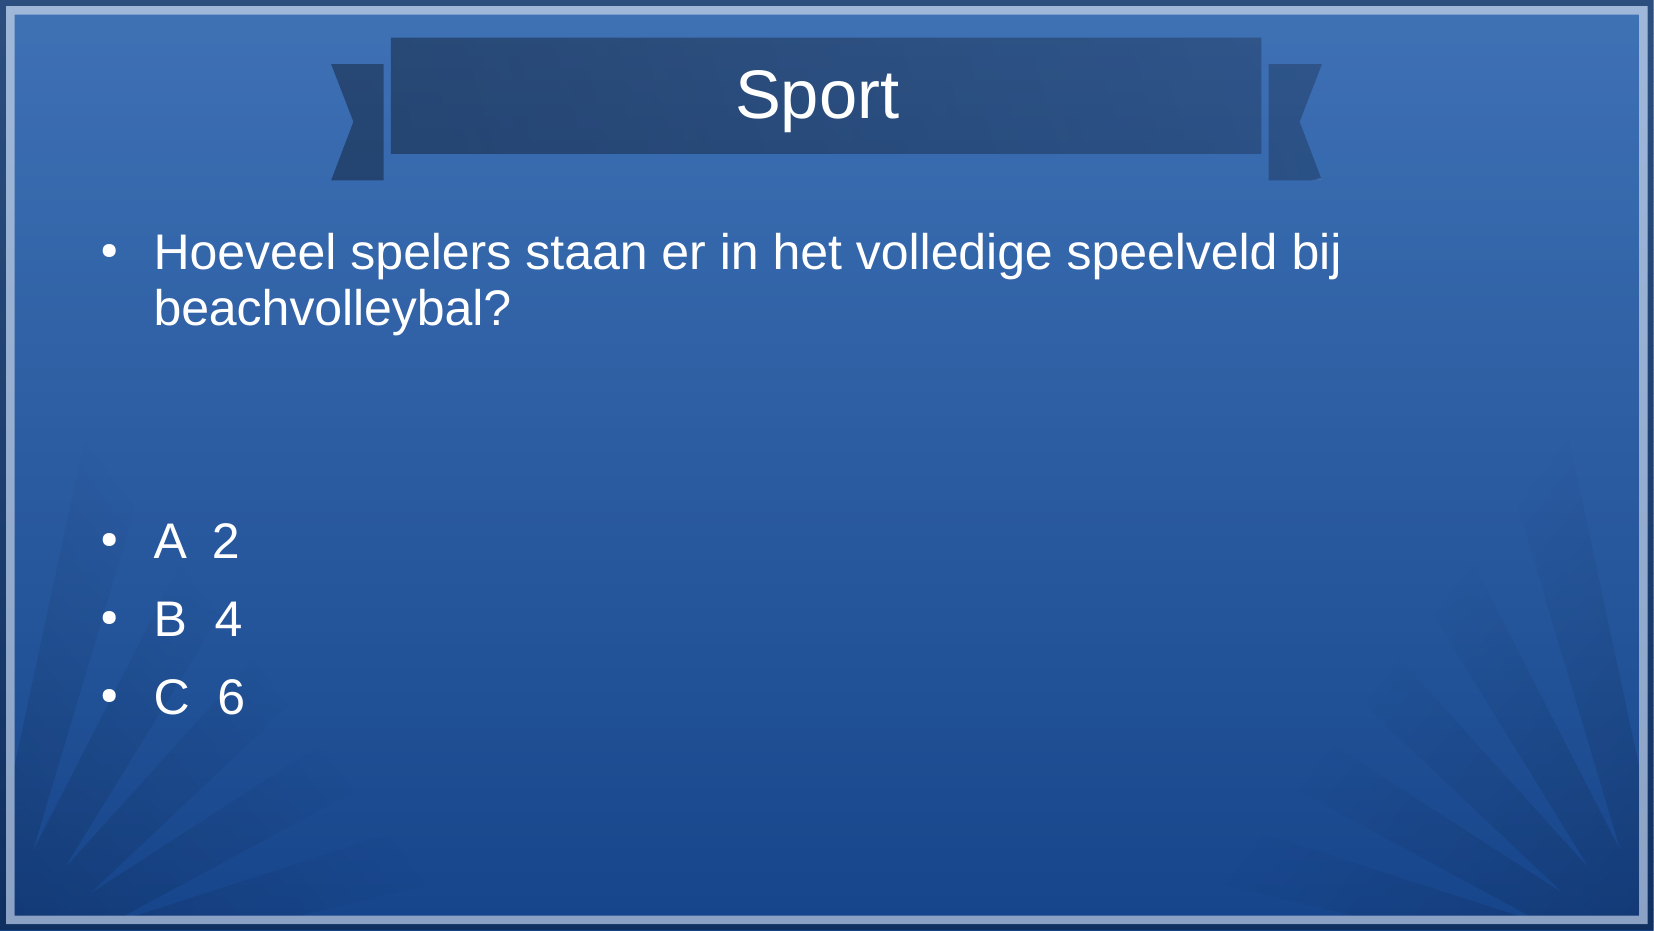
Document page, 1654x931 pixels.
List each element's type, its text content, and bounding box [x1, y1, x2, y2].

title Sport [389, 35, 1264, 154]
list Hoeveel spelers staan er in het volledige speelveld bij beachvolleybal? A 2 B 4 C 6 [82, 224, 1571, 848]
